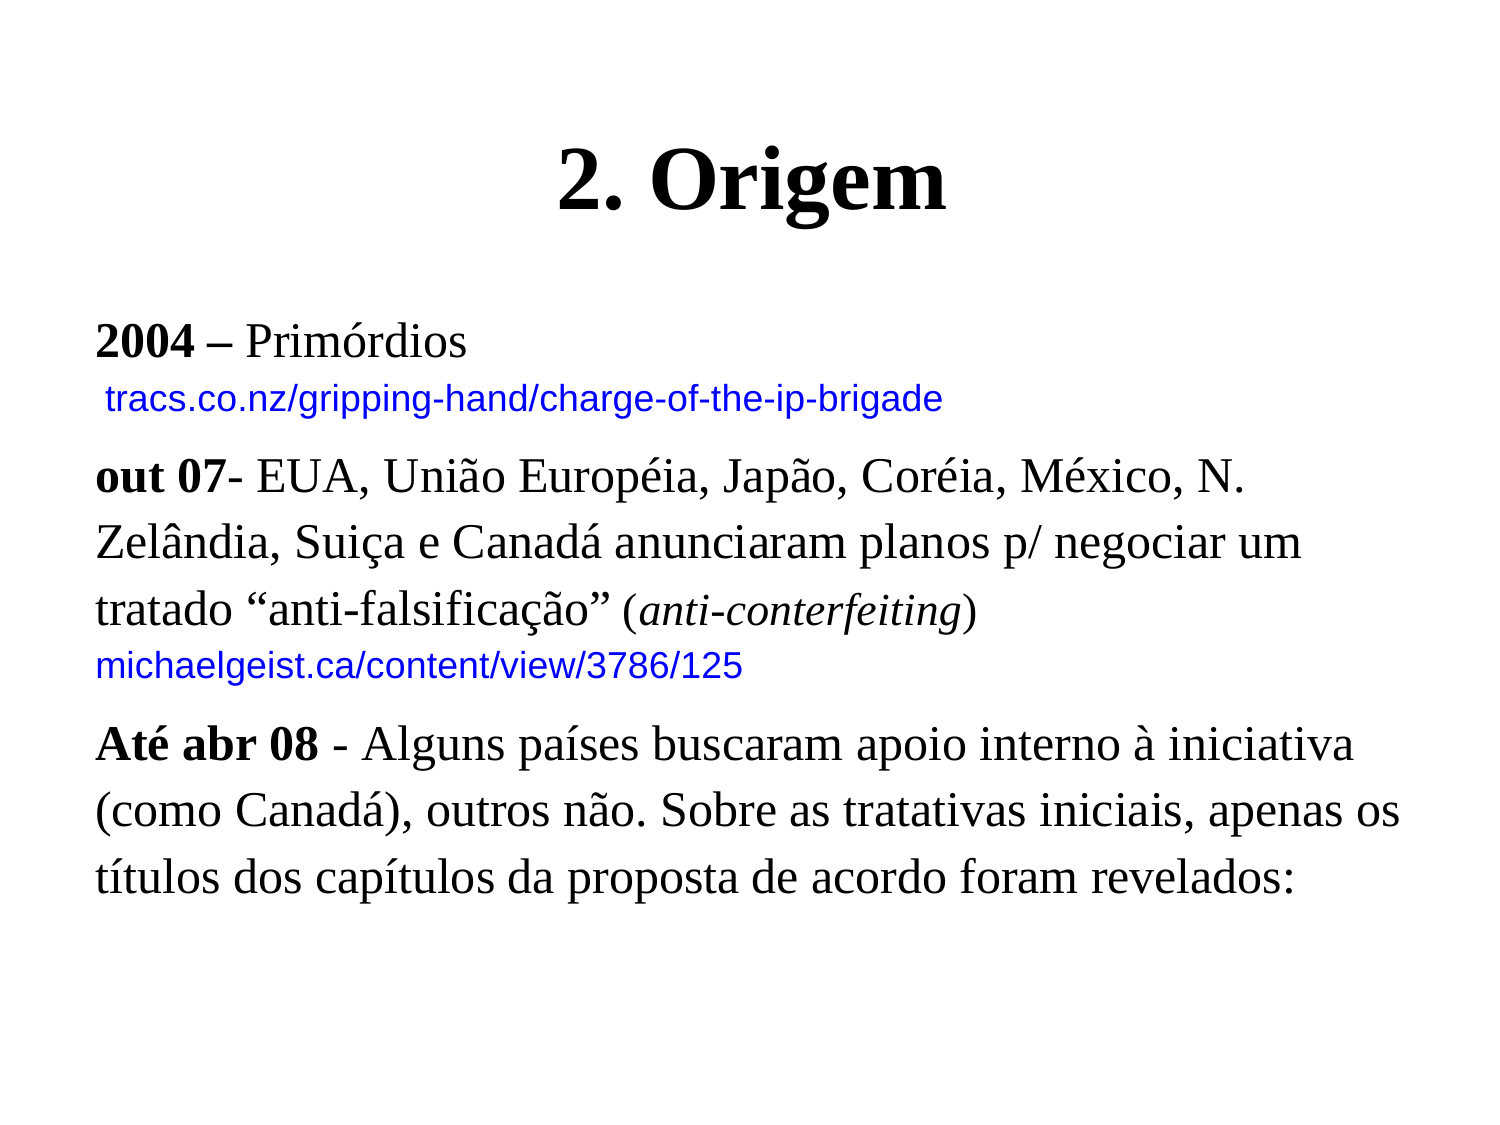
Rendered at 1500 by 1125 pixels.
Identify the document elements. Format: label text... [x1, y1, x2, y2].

text_box 2004 – Primórdios tracs.co.nz/gripping-hand/charge-of-the-ip-brigade out 07- EUA, União Européia, Japão, Coréia, México, N. Zelândia, Suiça e Canadá anunciaram planos p/ negociar um tratado “anti-falsificação” (anti-conterfeiting) michaelgeist.ca/content/view/3786/125 Até abr 08 - Alguns países buscaram apoio interno à iniciativa (como Canadá), outros não. Sobre as tratativas iniciais, apenas os títulos dos capítulos da proposta de acordo foram revelados: [80, 294, 1434, 983]
title 2. Origem [87, 52, 1416, 294]
